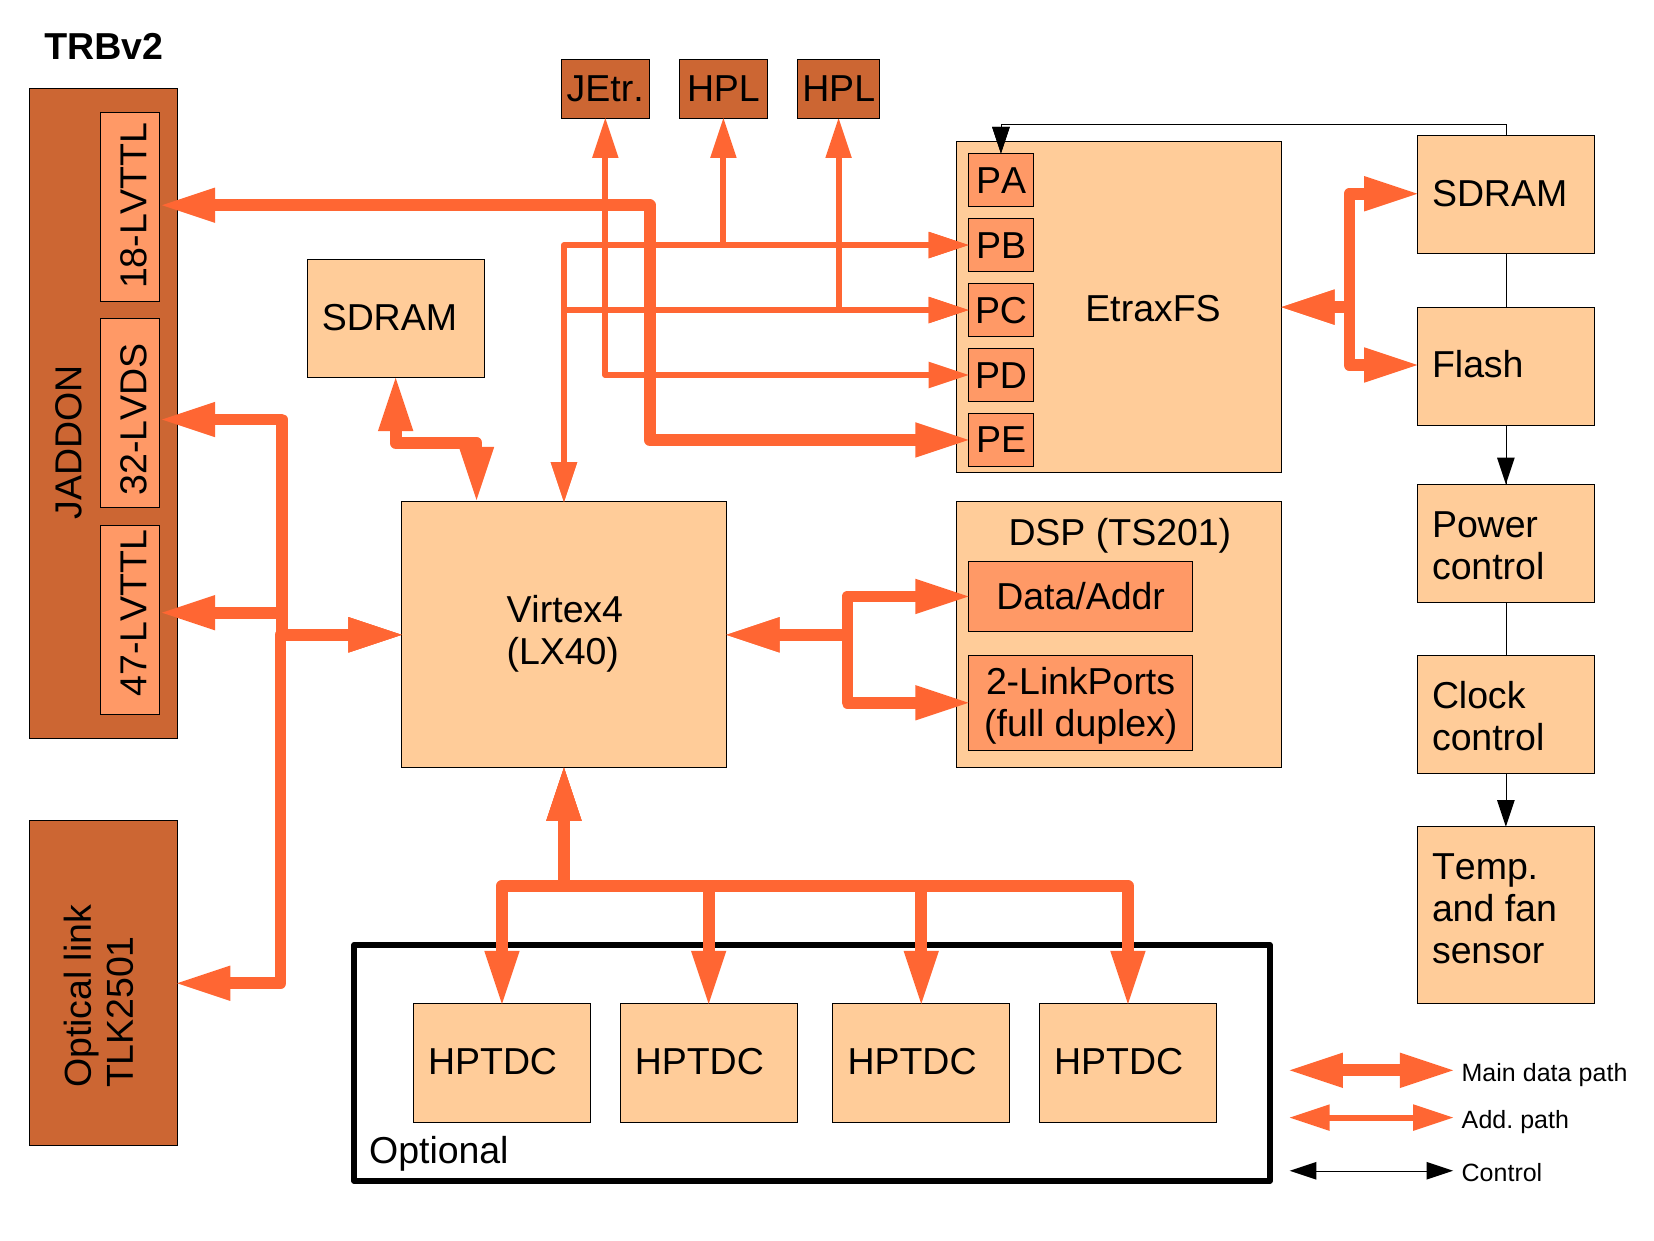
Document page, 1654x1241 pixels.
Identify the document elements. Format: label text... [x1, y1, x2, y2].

text_box Optical link TLK2501 [49, 889, 149, 1103]
text_box 32-LVDS [105, 328, 162, 511]
text_box HPTDC [413, 1033, 573, 1091]
text_box [413, 1003, 591, 1123]
text_box Power control [1417, 496, 1560, 595]
text_box [832, 1003, 1010, 1123]
text_box PE [968, 413, 1034, 467]
text_box Clock control [1417, 667, 1560, 767]
text_box [1039, 1003, 1217, 1123]
text_box Flash [1417, 336, 1539, 394]
text_box Add. path [1446, 1098, 1585, 1142]
text_box [1417, 655, 1595, 774]
text_box HPTDC [620, 1033, 779, 1091]
text_box HPL [797, 59, 880, 119]
text_box PB [968, 218, 1034, 272]
text_box PA [968, 153, 1034, 207]
text_box JADDON [40, 350, 97, 534]
text_box Main data path [1446, 1051, 1643, 1094]
text_box PC [968, 283, 1034, 337]
text_box SDRAM [1417, 165, 1582, 223]
text_box HPTDC [1039, 1033, 1199, 1091]
text_box HPTDC [832, 1033, 992, 1091]
text_box [956, 141, 1282, 473]
text_box [956, 501, 1282, 768]
text_box Data/Addr [968, 561, 1193, 632]
text_box [1417, 484, 1595, 603]
text_box [620, 1003, 798, 1123]
text_box EtraxFS [1070, 279, 1236, 337]
text_box JEtr. [561, 59, 650, 119]
text_box Virtex4 (LX40) [491, 580, 638, 680]
text_box [1417, 826, 1595, 1004]
text_box SDRAM [307, 289, 472, 347]
text_box [1417, 135, 1595, 254]
text_box DSP (TS201) [993, 504, 1247, 562]
text_box 18-LVTTL [105, 106, 162, 304]
text_box 47-LVTTL [105, 514, 162, 712]
text_box 2-LinkPorts (full duplex) [968, 655, 1193, 751]
text_box [29, 820, 178, 1146]
text_box [1417, 307, 1595, 426]
text_box HPL [679, 59, 768, 119]
text_box [307, 259, 485, 378]
text_box PD [968, 348, 1034, 402]
text_box [29, 88, 178, 739]
text_box [401, 501, 727, 768]
text_box TRBv2 [29, 17, 177, 75]
text_box Optional [354, 1122, 524, 1179]
text_box Temp. and fan sensor [1417, 838, 1572, 980]
text_box Control [1446, 1151, 1558, 1195]
